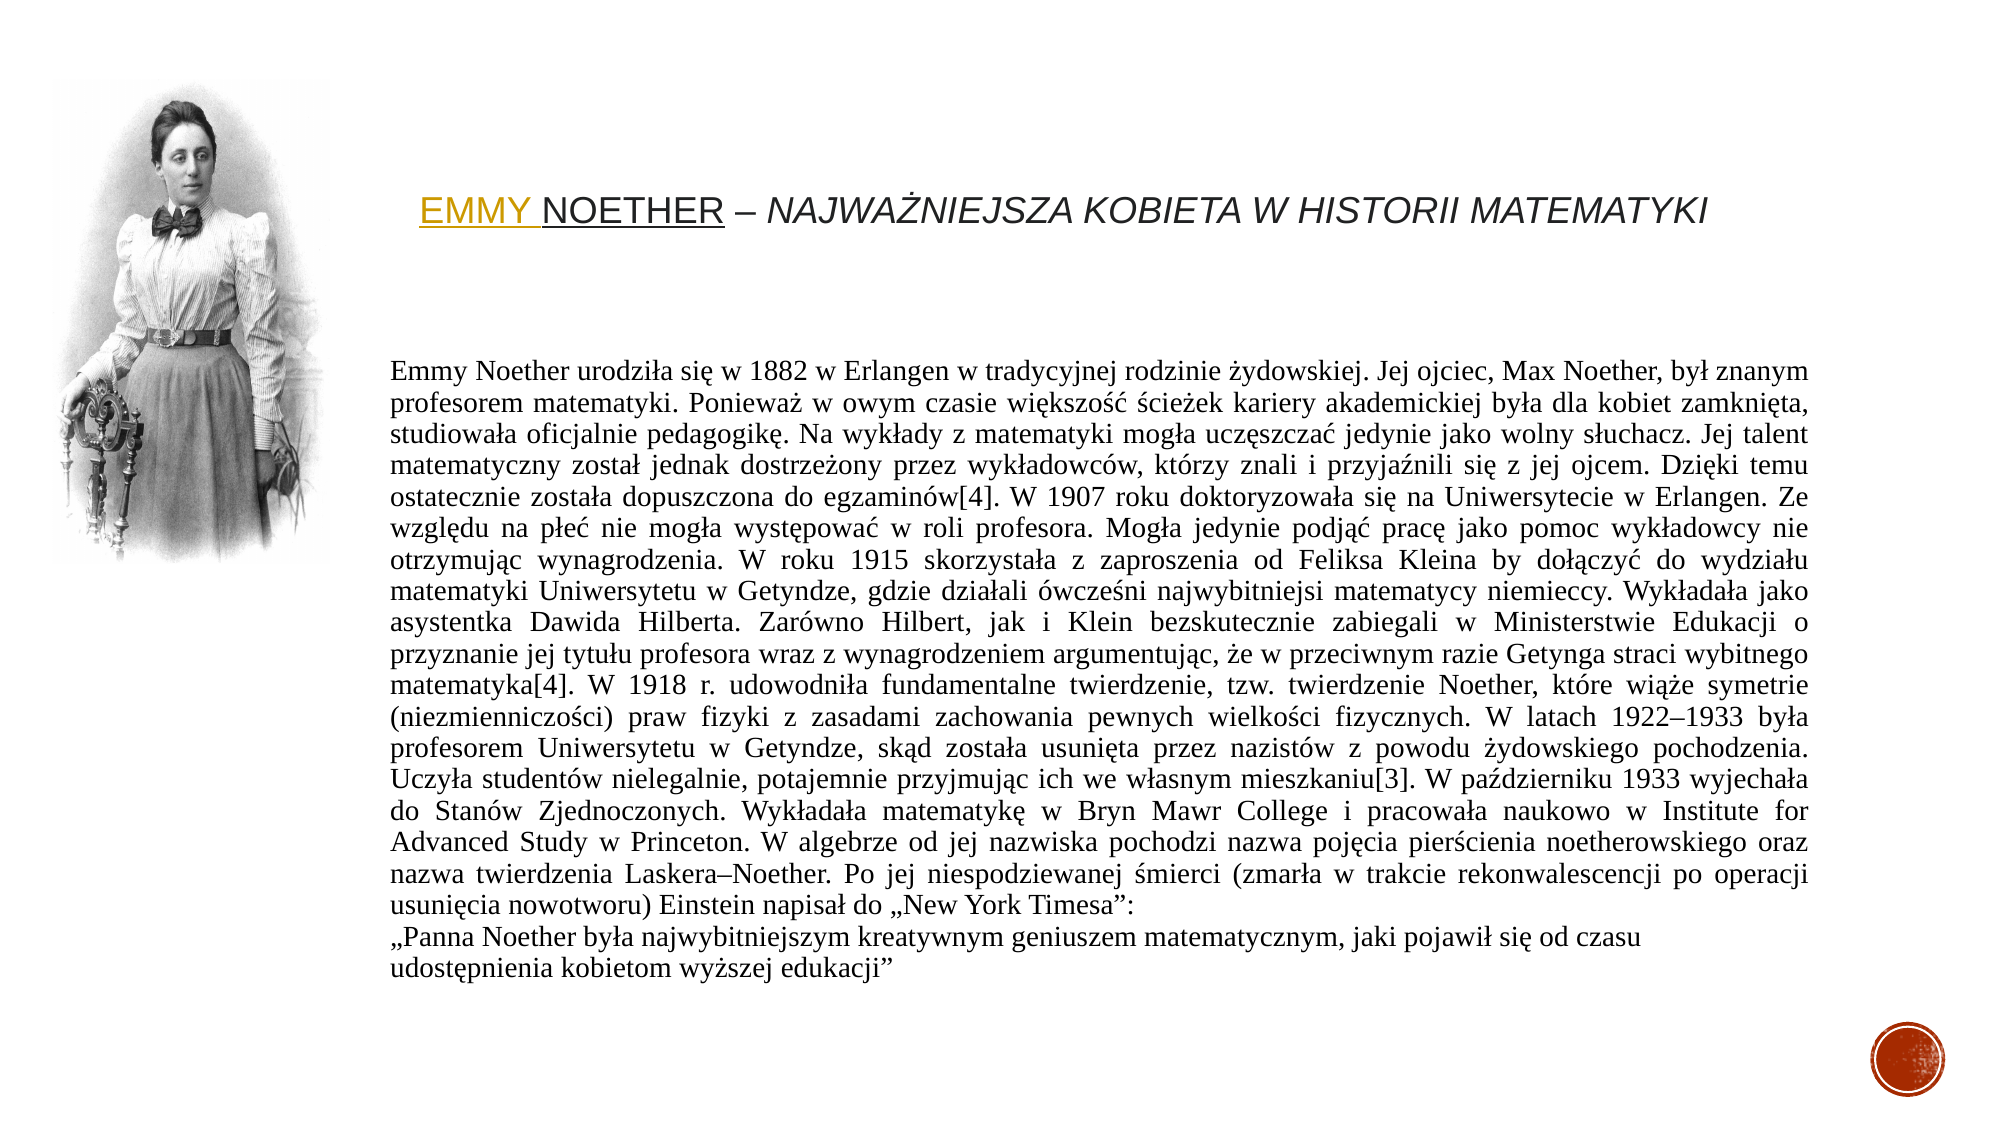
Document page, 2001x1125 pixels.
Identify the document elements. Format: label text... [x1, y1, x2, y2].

picture [52, 79, 330, 564]
title Emmy Noether – najważniejsza kobieta w historii matematyki [404, 79, 1826, 344]
list Emmy Noether urodziła się w 1882 w Erlangen w tradycyjnej rodzinie żydowskiej. Jej ojciec, Max Noether, był znanym profesorem matematyki. Ponieważ w owym czasie większość ścieżek kariery akademickiej była dla kobiet zamknięta, studiowała oficjalnie pedagogikę. Na wykłady z matematyki mogła uczęszczać jedynie jako wolny słuchacz. Jej talent matematyczny został jednak dostrzeżony przez wykładowców, którzy znali i przyjaźnili się z jej ojcem. Dzięki temu ostatecznie została dopuszczona do egzaminów[4]. W 1907 roku doktoryzowała się na Uniwersytecie w Erlangen. Ze względu na płeć nie mogła występować w roli profesora. Mogła jedynie podjąć pracę jako pomoc wykładowcy nie otrzymując wynagrodzenia. W roku 1915 skorzystała z zaproszenia od Feliksa Kleina by dołączyć do wydziału matematyki Uniwersytetu w Getyndze, gdzie działali ówcześni najwybitniejsi matematycy niemieccy. Wykładała jako asystentka Dawida Hilberta. Zarówno Hilbert, jak i Klein bezskutecznie zabiegali w Ministerstwie Edukacji o przyznanie jej tytułu profesora wraz z wynagrodzeniem argumentując, że w przeciwnym razie Getynga straci wybitnego matematyka[4]. W 1918 r. udowodniła fundamentalne twierdzenie, tzw. twierdzenie Noether, które wiąże symetrie (niezmienniczości) praw fizyki z zasadami zachowania pewnych wielkości fizycznych. W latach 1922–1933 była profesorem Uniwersytetu w Getyndze, skąd została usunięta przez nazistów z powodu żydowskiego pochodzenia. Uczyła studentów nielegalnie, potajemnie przyjmując ich we własnym mieszkaniu[3]. W październiku 1933 wyjechała do Stanów Zjednoczonych. Wykładała matematykę w Bryn Mawr College i pracowała naukowo w Institute for Advanced Study w Princeton. W algebrze od jej nazwiska pochodzi nazwa pojęcia pierścienia noetherowskiego oraz nazwa twierdzenia Laskera–Noether. Po jej niespodziewanej śmierci (zmarła w trakcie rekonwalescencji po operacji usunięcia nowotworu) Einstein napisał do „New York Timesa”: „Panna Noether była najwybitniejszym kreatywnym geniuszem matematycznym, jaki pojawił się od czasu udostępnienia kobietom wyższej edukacji” [375, 348, 1826, 1013]
picture [1870, 1021, 1946, 1097]
